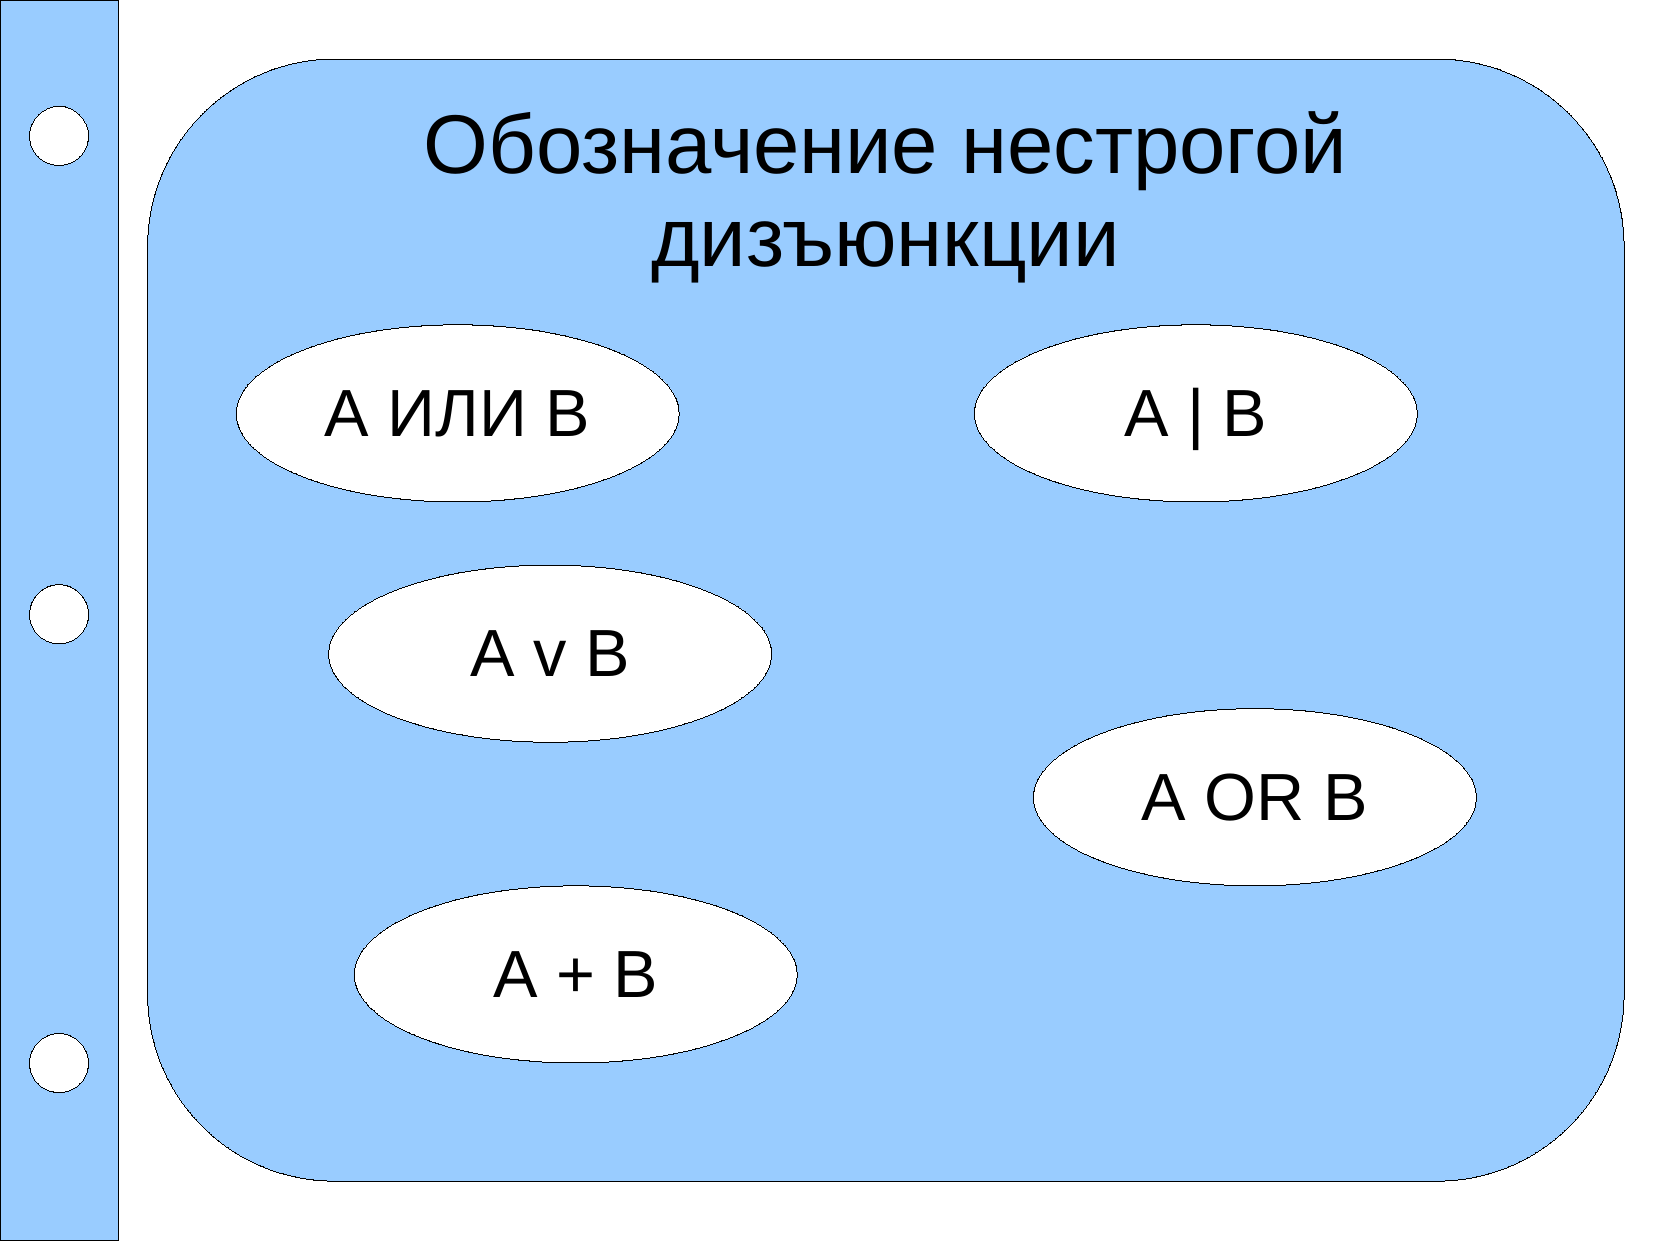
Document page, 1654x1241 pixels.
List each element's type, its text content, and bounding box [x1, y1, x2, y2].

text_box А + В [354, 885, 798, 1063]
text_box А | В [974, 324, 1418, 502]
text_box А ИЛИ В [236, 324, 680, 502]
text_box А v В [328, 565, 772, 743]
text_box [0, 0, 119, 1241]
text_box Обозначение нестрогой дизъюнкции [147, 59, 1625, 1182]
text_box А OR В [1033, 708, 1477, 886]
